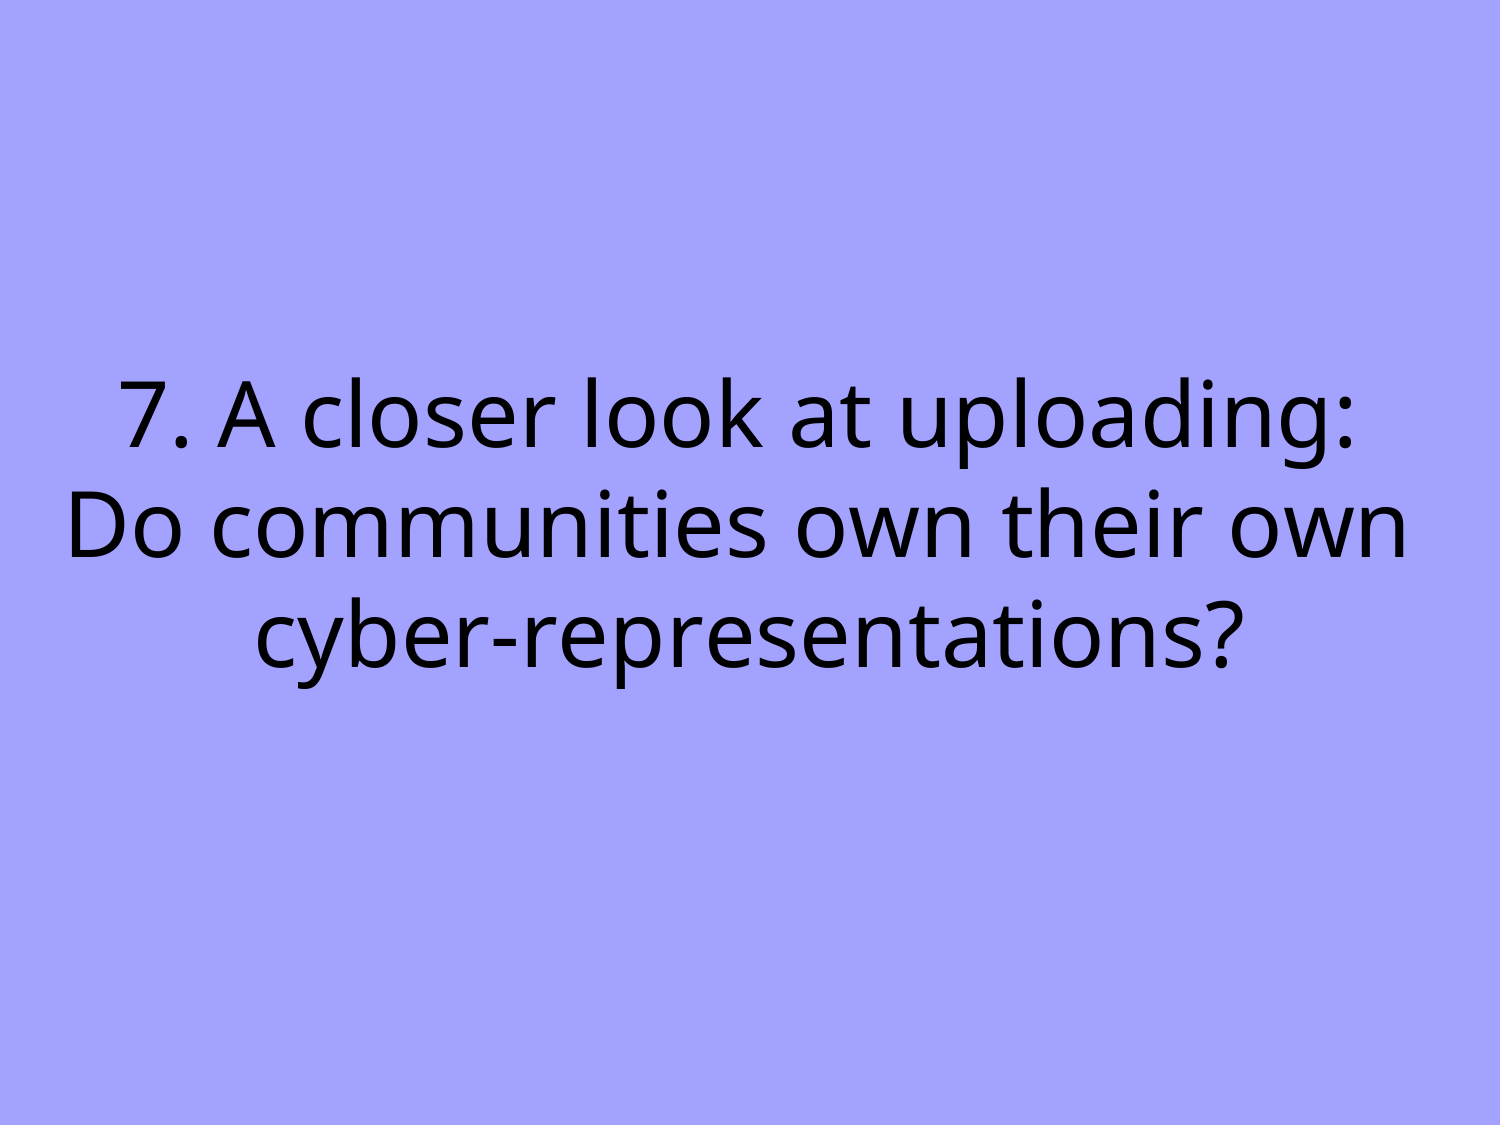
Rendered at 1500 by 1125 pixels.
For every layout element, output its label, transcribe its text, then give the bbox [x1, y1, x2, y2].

title 7. A closer look at uploading: Do communities own their own cyber-representations? [0, 348, 1500, 694]
